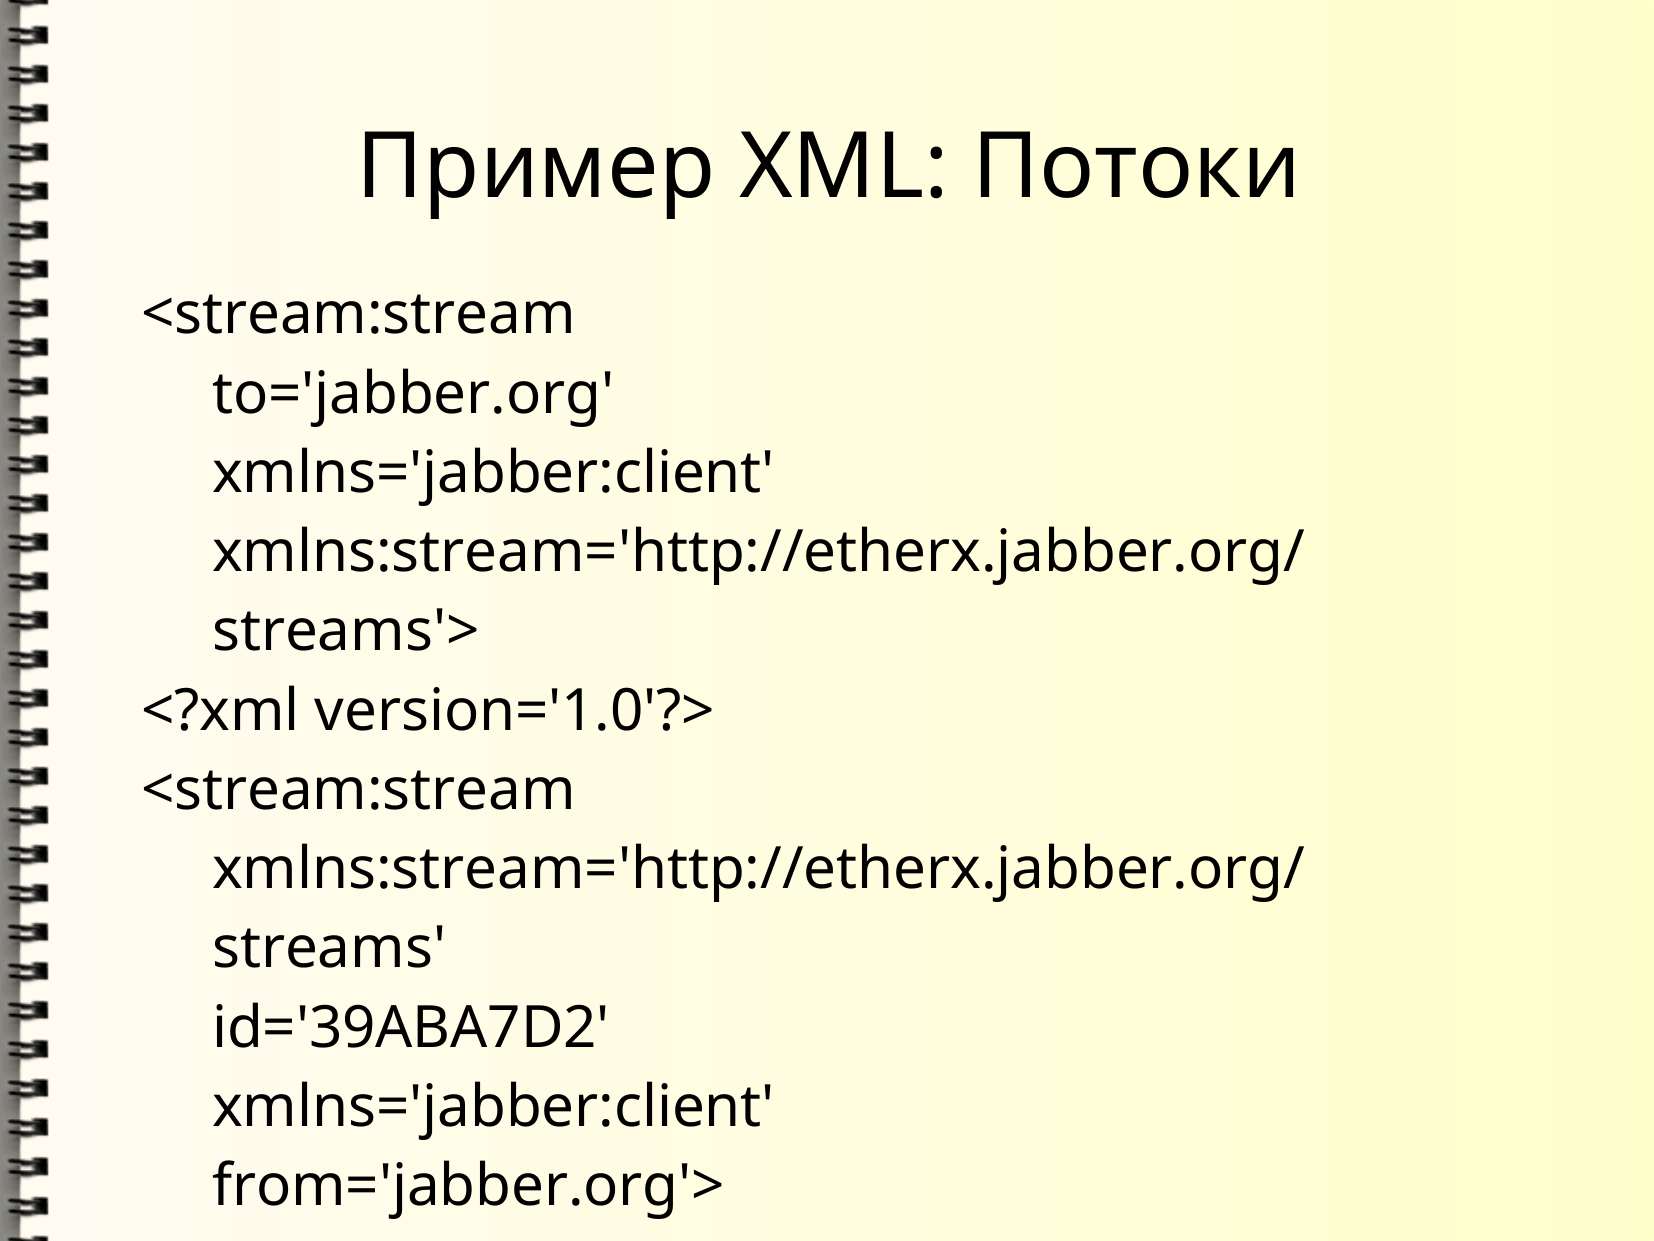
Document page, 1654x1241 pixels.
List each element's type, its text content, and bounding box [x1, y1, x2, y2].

picture [0, 0, 1654, 1241]
list <stream:stream to='jabber.org' xmlns='jabber:client' xmlns:stream='http://etherx.jabber.org/streams'> <?xml version='1.0'?> <stream:stream xmlns:stream='http://etherx.jabber.org/streams' id='39ABA7D2' xmlns='jabber:client' from='jabber.org'> ... </stream:stream> </stream:stream> [123, 271, 1536, 1211]
title Пример XML: Потоки [123, 58, 1536, 266]
